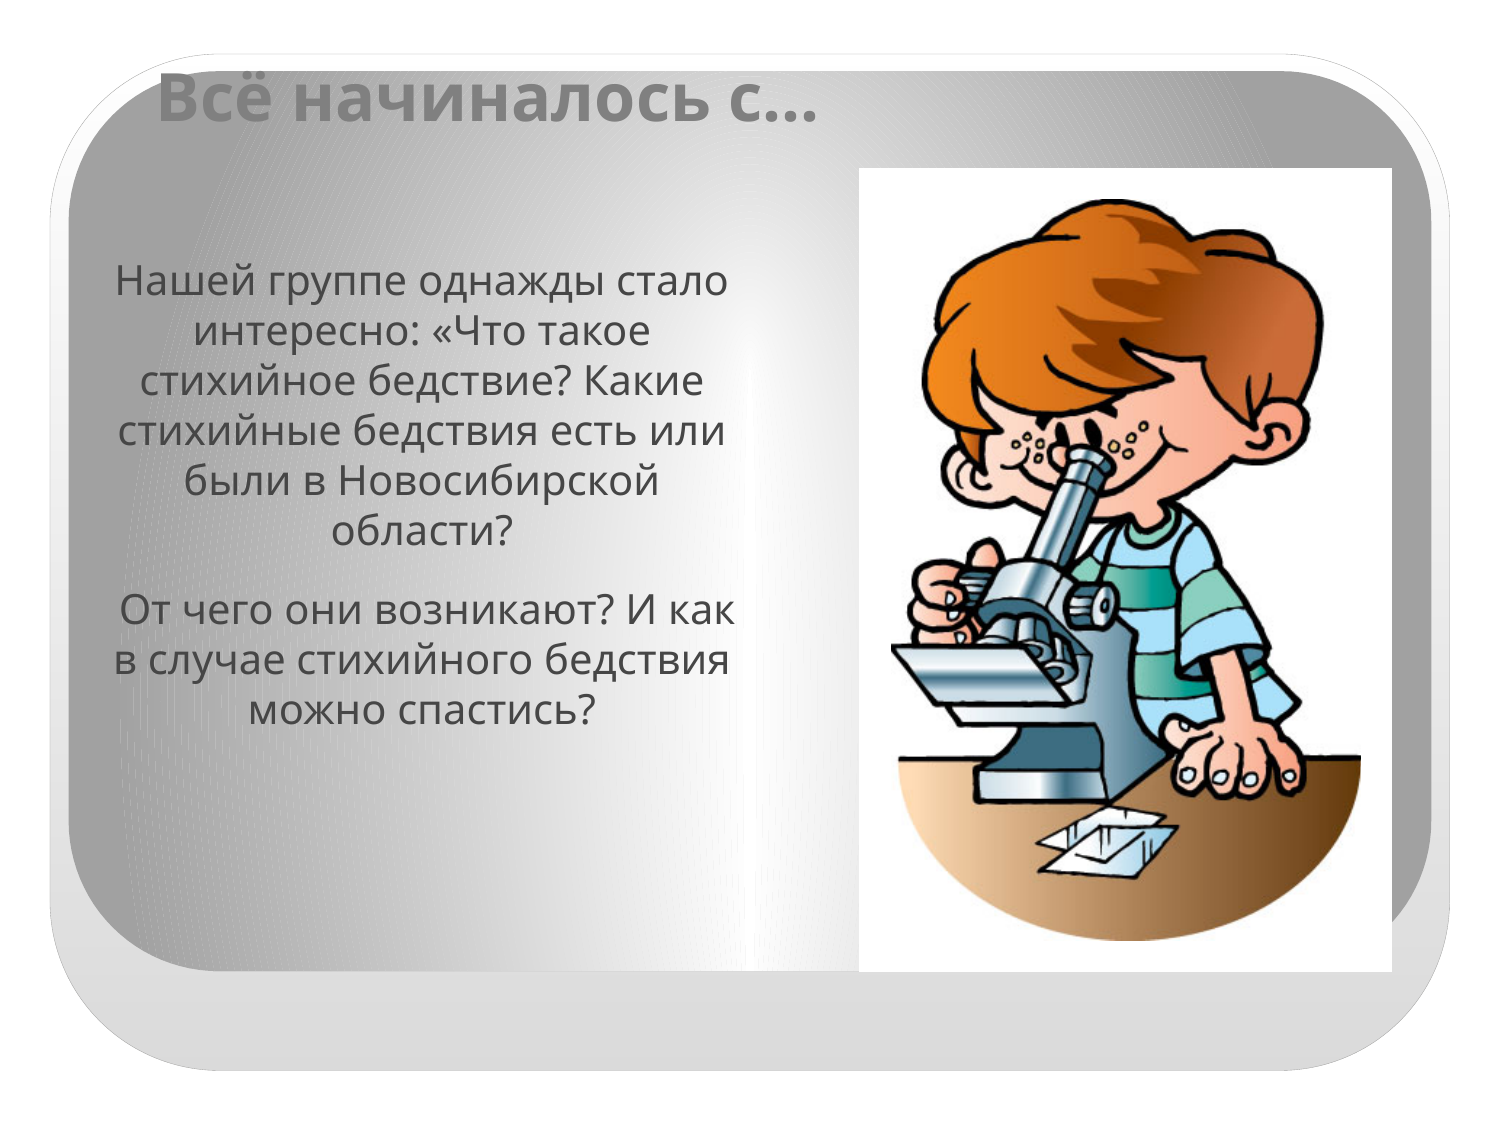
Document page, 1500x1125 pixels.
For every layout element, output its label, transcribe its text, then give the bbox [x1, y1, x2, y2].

picture [890, 199, 1362, 941]
title Всё начиналось с… [140, 46, 1254, 197]
list Нашей группе однажды стало интересно: «Что такое стихийное бедствие? Какие стихийные бедствия есть или были в Новосибирской области? От чего они возникают? И как в случае стихийного бедствия можно спастись? [82, 246, 762, 951]
